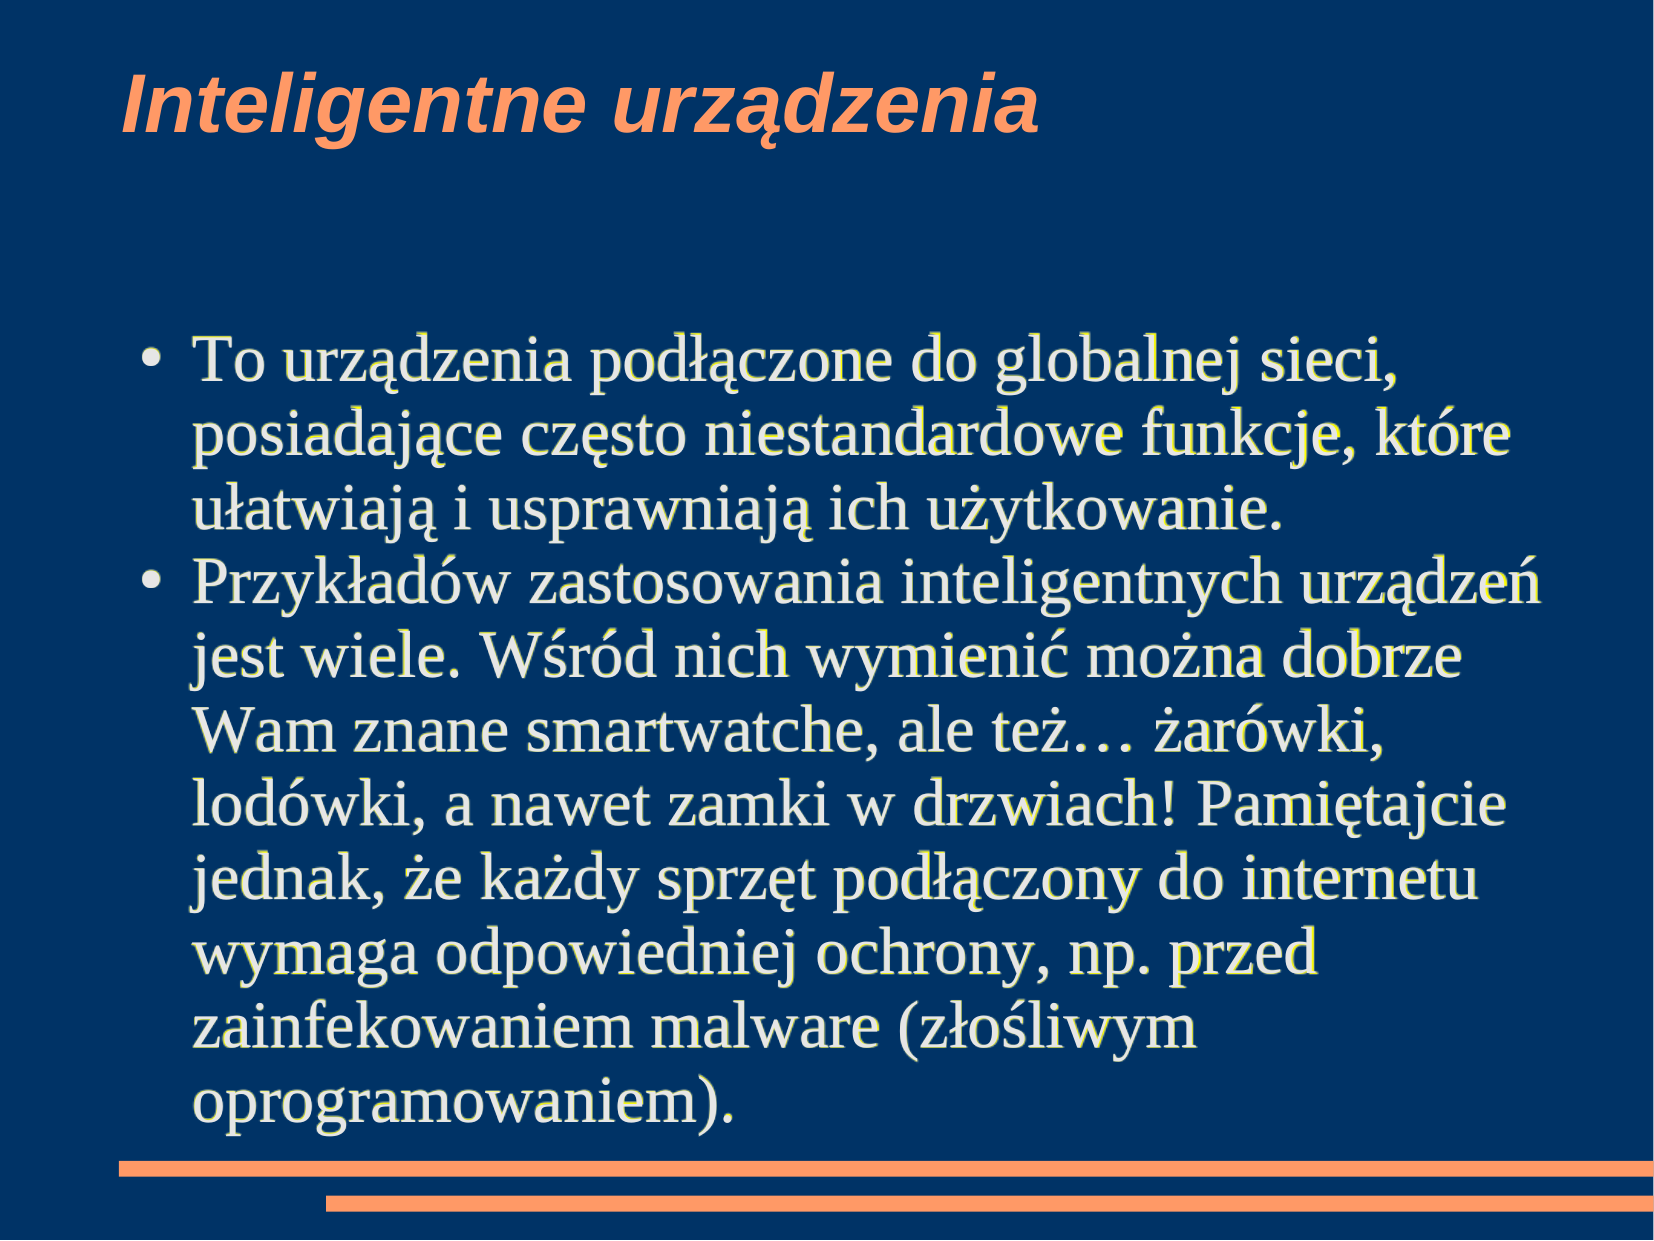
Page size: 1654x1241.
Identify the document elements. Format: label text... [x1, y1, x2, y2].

list To urządzenia podłączone do globalnej sieci, posiadające często niestandardowe funkcje, które ułatwiają i usprawniają ich użytkowanie. Przykładów zastosowania inteligentnych urządzeń jest wiele. Wśród nich wymienić można dobrze Wam znane smartwatche, ale też… żarówki, lodówki, a nawet zamki w drzwiach! Pamiętajcie jednak, że każdy sprzęt podłączony do internetu wymaga odpowiedniej ochrony, np. przed zainfekowaniem malware (złośliwym oprogramowaniem). [121, 321, 1561, 1137]
title Inteligentne urządzenia [121, 46, 1534, 254]
